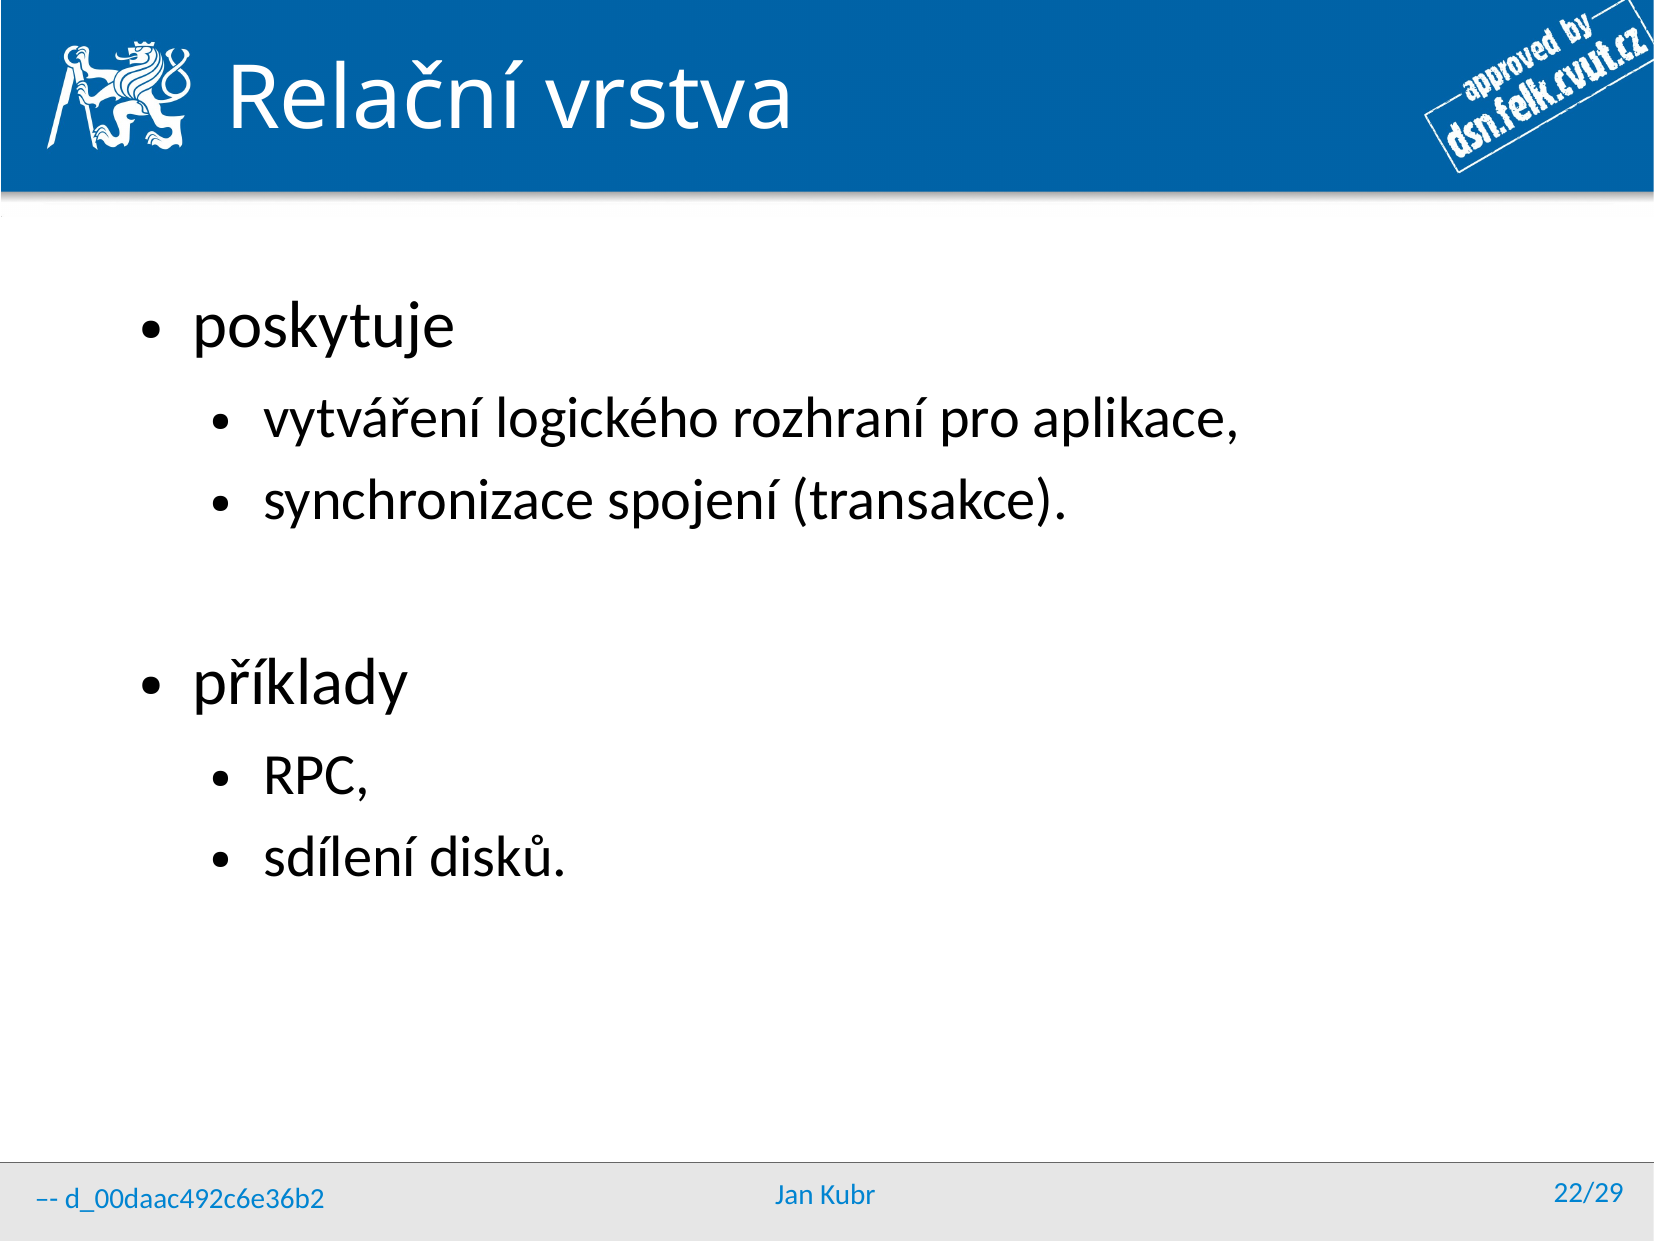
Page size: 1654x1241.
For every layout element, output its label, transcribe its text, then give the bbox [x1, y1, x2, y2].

picture [1, 0, 1654, 217]
title Relační vrstva [225, 0, 1426, 188]
list poskytuje vytváření logického rozhraní pro aplikace, synchronizace spojení (transakce). příklady RPC, sdílení disků. [121, 297, 1534, 1126]
